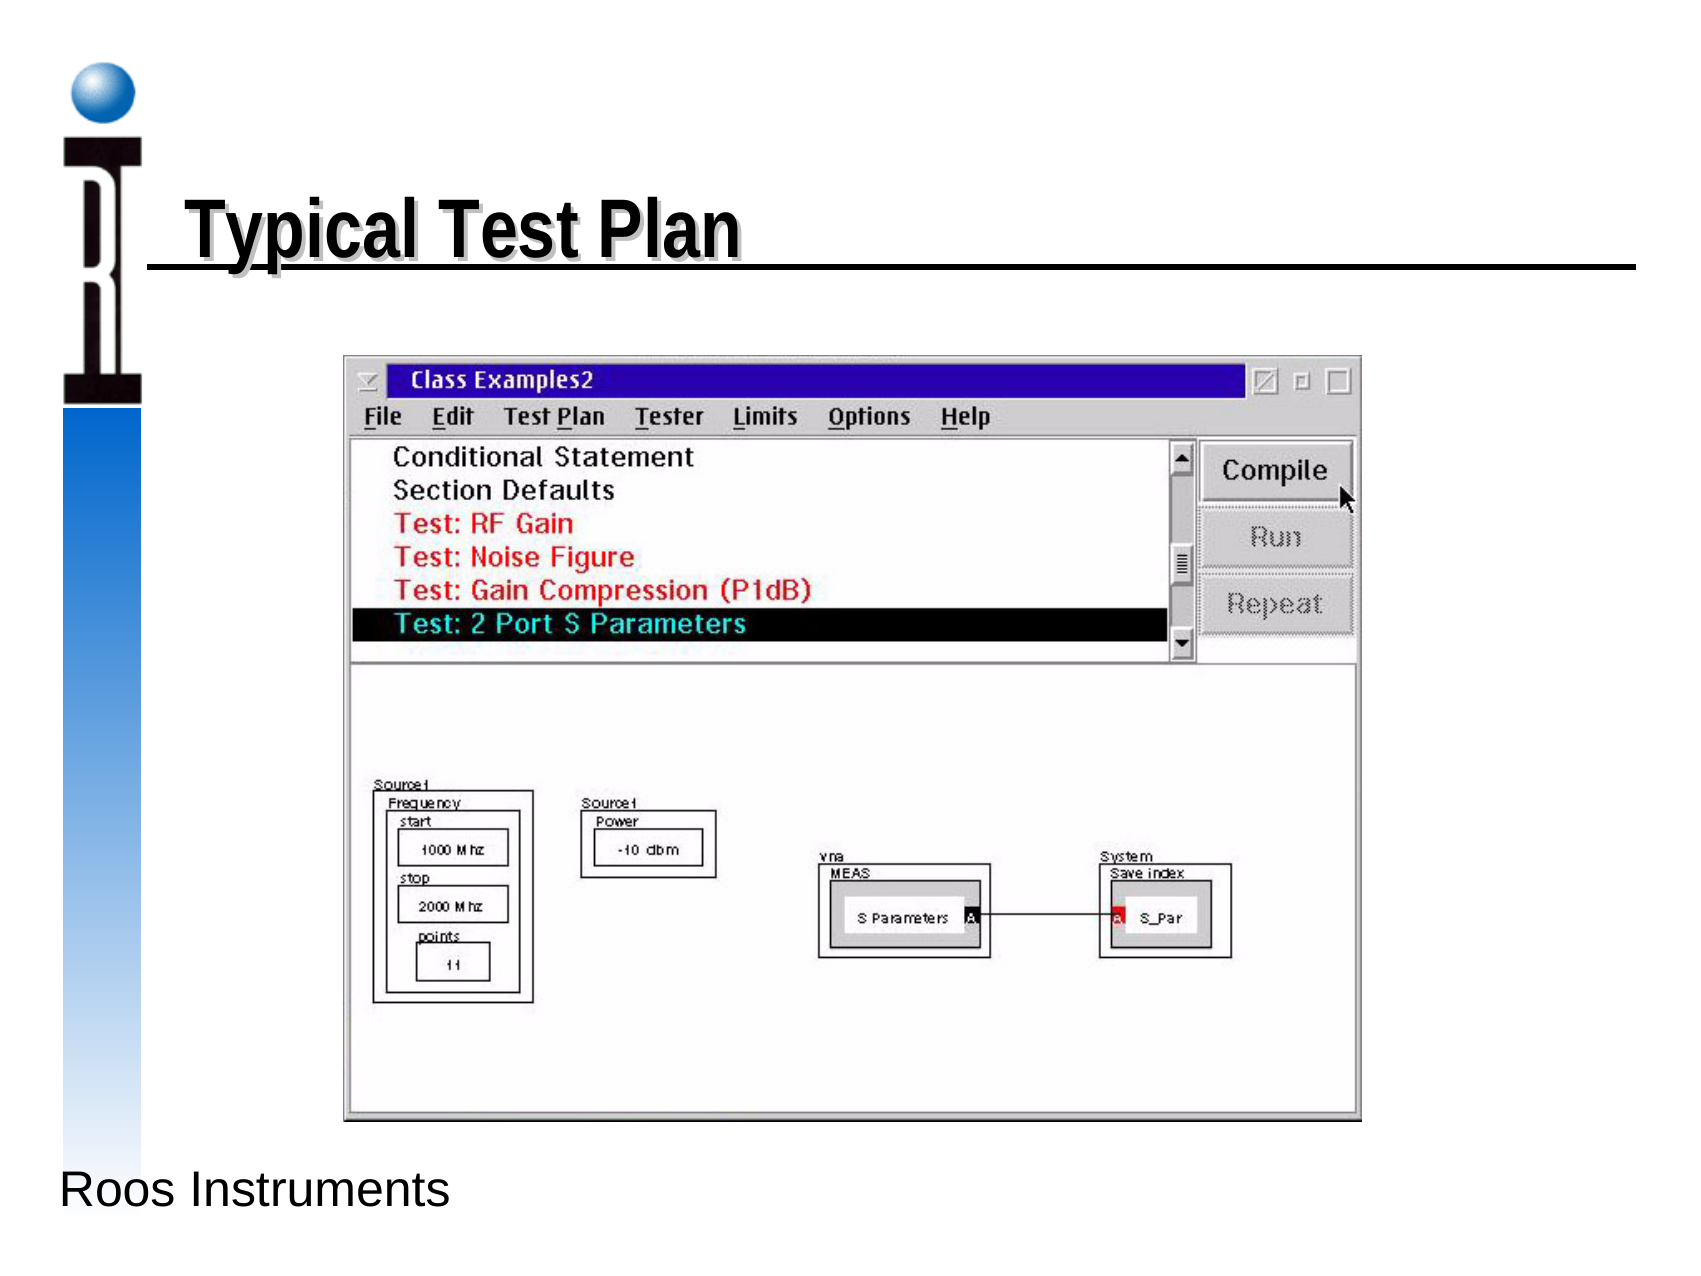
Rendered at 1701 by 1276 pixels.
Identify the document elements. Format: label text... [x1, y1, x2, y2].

picture [343, 355, 1362, 1122]
text_box Typical Test Plan [184, 92, 1539, 274]
picture [59, 58, 147, 411]
